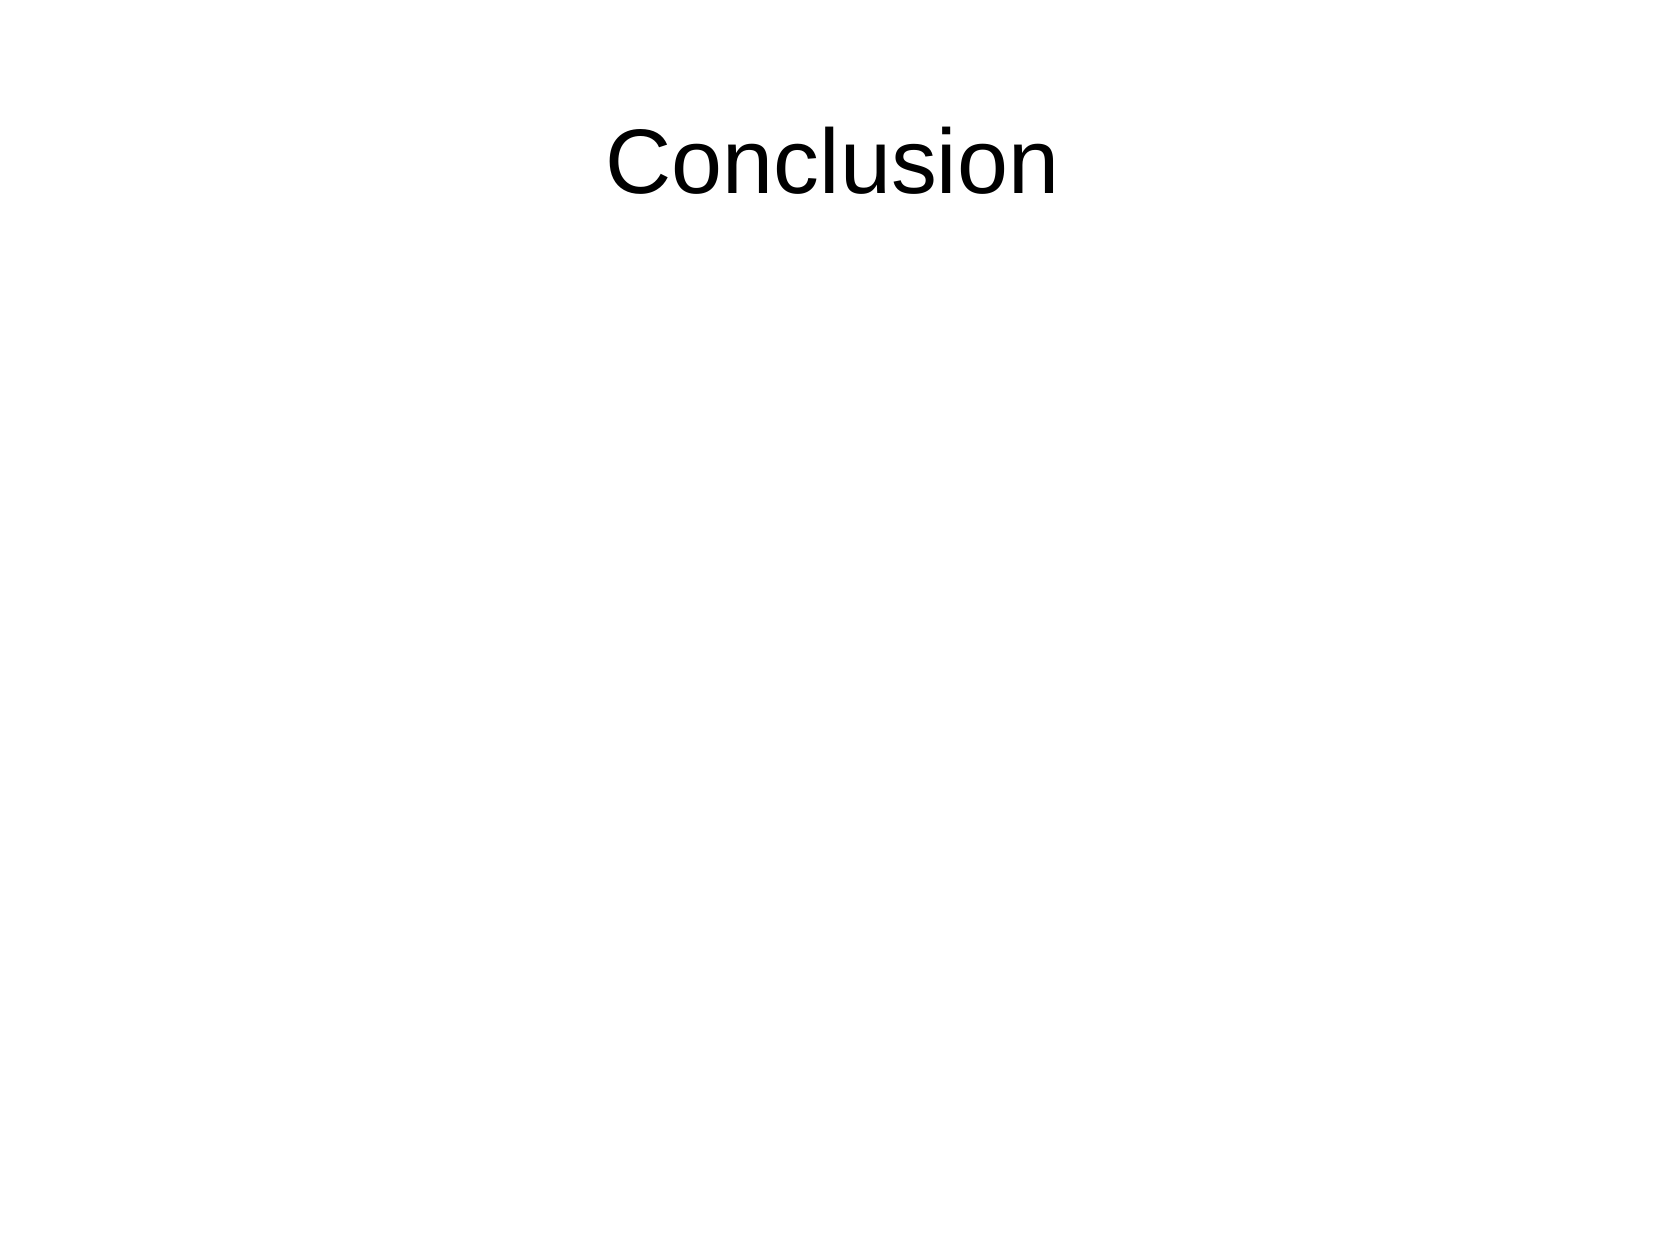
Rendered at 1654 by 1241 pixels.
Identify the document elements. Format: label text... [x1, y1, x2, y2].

title Conclusion [88, 58, 1577, 266]
